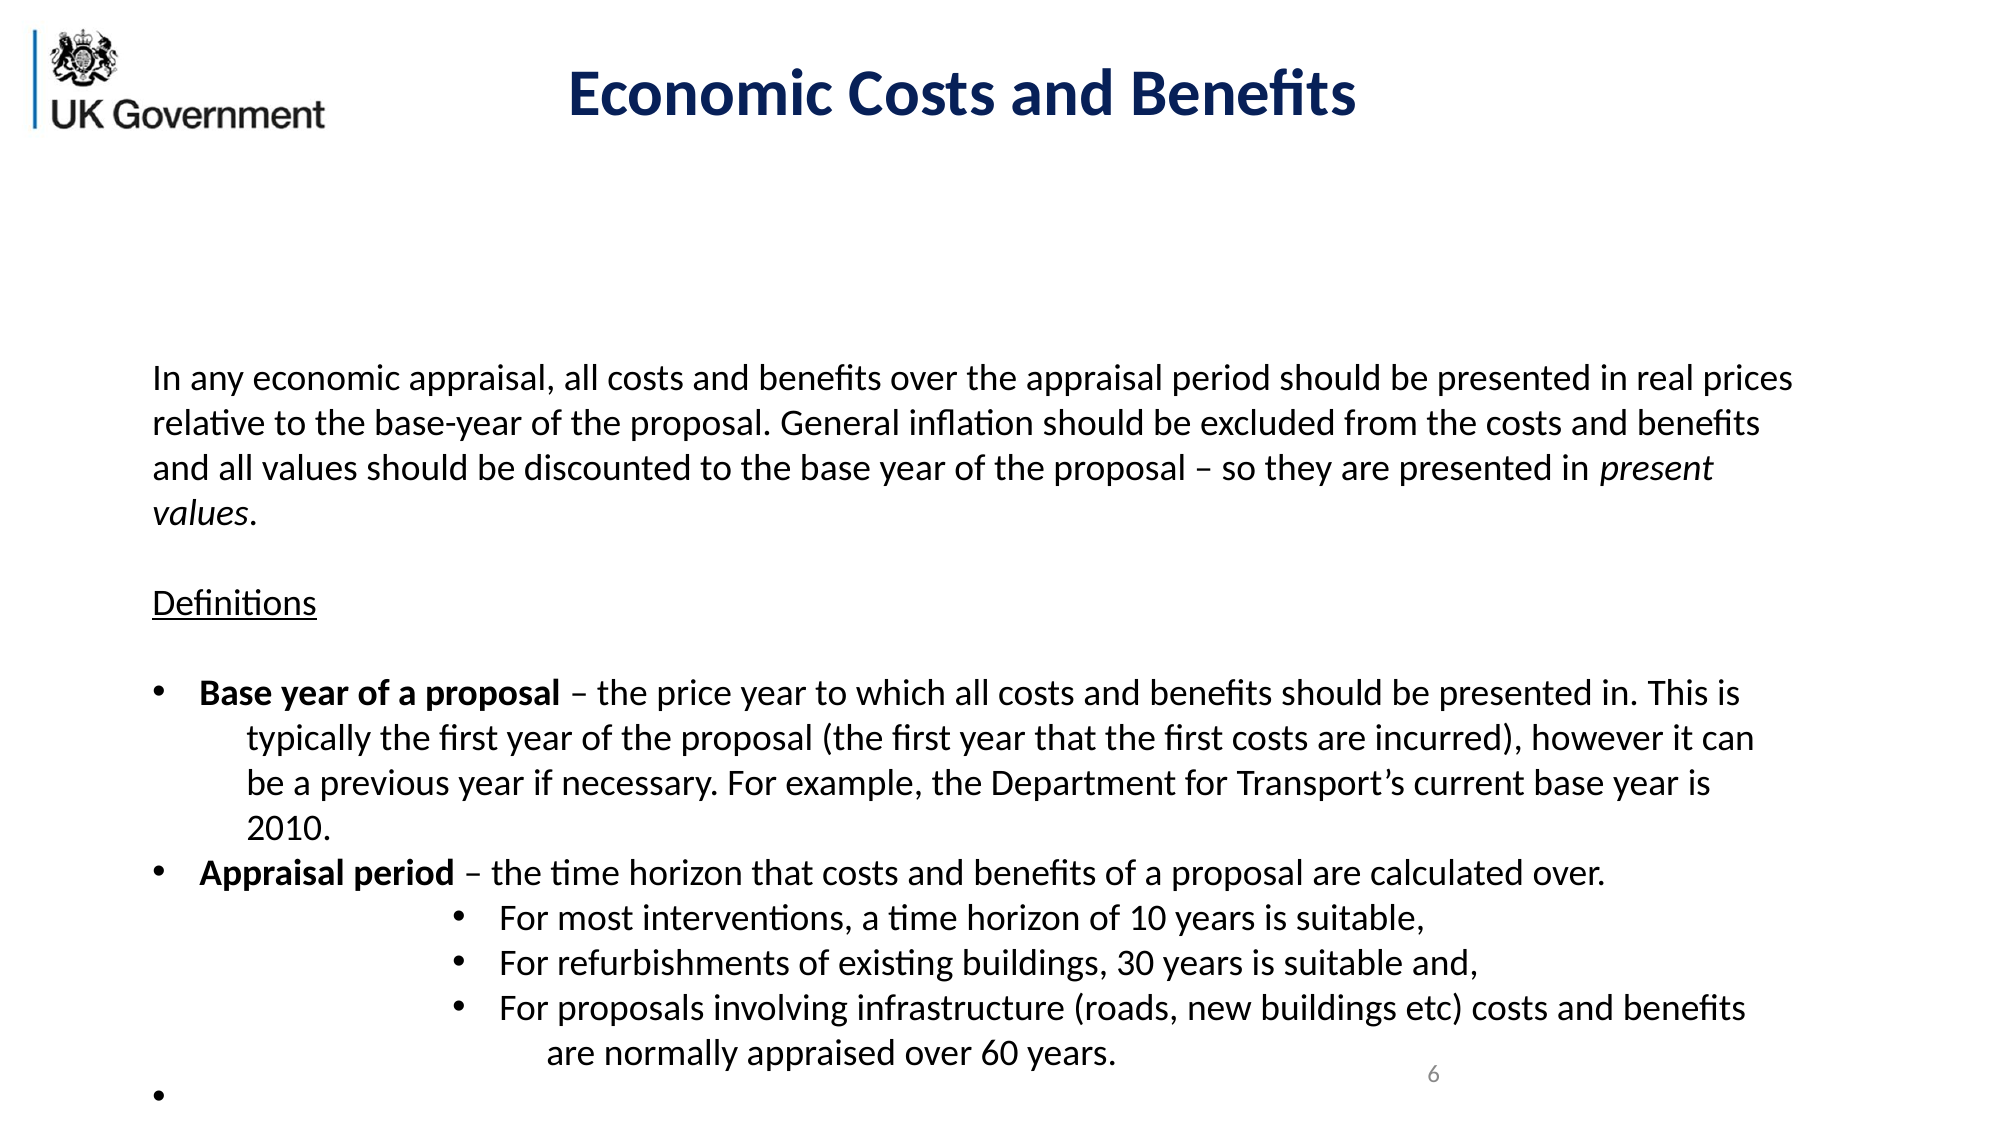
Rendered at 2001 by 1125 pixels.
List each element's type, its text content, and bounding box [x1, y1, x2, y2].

text_box 6 [1412, 1042, 1863, 1103]
text_box In any economic appraisal, all costs and benefits over the appraisal period should be presented in real prices relative to the base-year of the proposal. General inflation should be excluded from the costs and benefits and all values should be discounted to the base year of the proposal – so they are presented in present values. Definitions Base year of a proposal – the price year to which all costs and benefits should be presented in. This is typically the first year of the proposal (the first year that the first costs are incurred), however it can be a previous year if necessary. For example, the Department for Transport’s current base year is 2010. Appraisal period – the time horizon that costs and benefits of a proposal are calculated over. For most interventions, a time horizon of 10 years is suitable, For refurbishments of existing buildings, 30 years is suitable and, For proposals involving infrastructure (roads, new buildings etc) costs and benefits are normally appraised over 60 years. [137, 345, 1817, 1088]
text_box Economic Costs and Benefits [553, 41, 1911, 138]
picture [19, 0, 363, 138]
